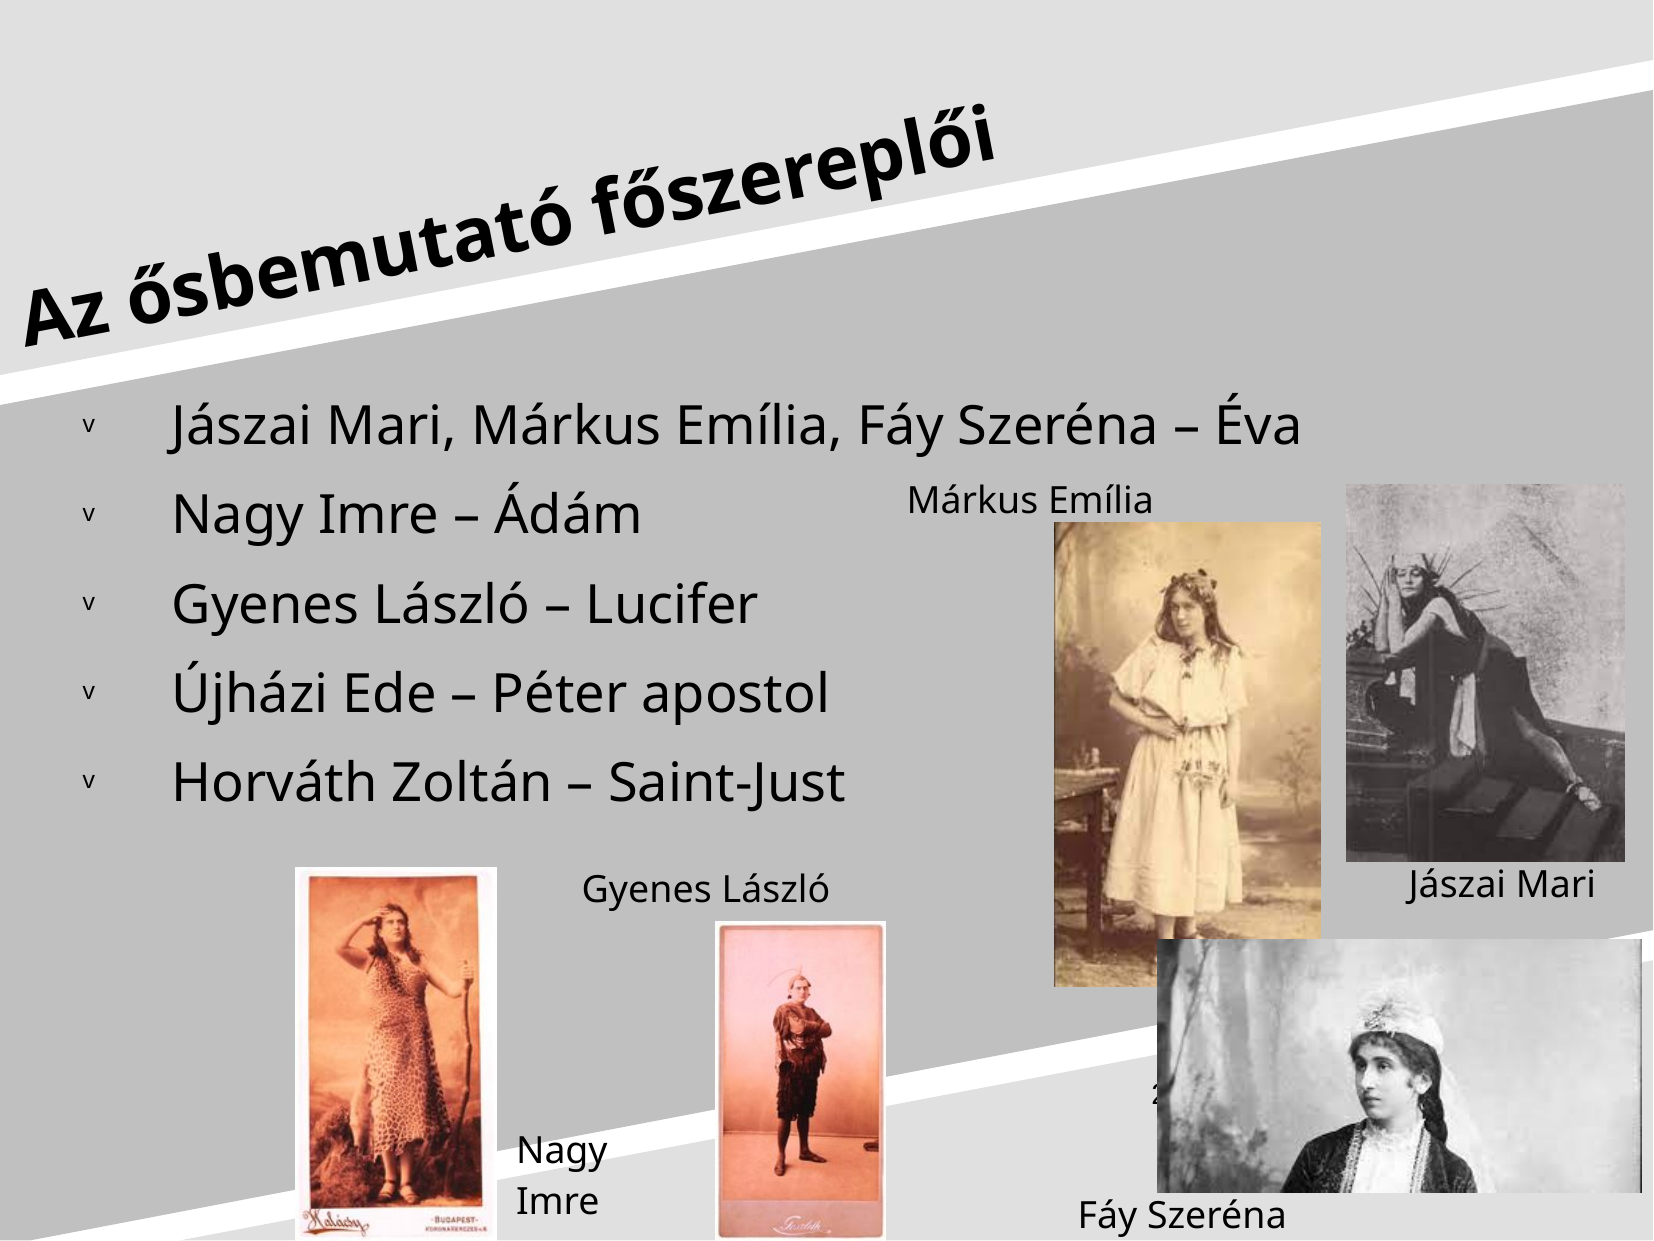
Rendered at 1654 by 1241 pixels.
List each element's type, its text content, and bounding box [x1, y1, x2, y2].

picture [1054, 522, 1642, 1193]
text_box Jászai Mari [1393, 850, 1654, 925]
text_box 2021. 04. 11. [1151, 1075, 1157, 1161]
title Az ősbemutató főszereplői [0, 0, 1500, 421]
text_box Márkus Emília [891, 466, 1105, 600]
picture [715, 921, 886, 1241]
list Jászai Mari, Márkus Emília, Fáy Szeréna – Éva Nagy Imre – Ádám Gyenes László – Lucifer Újházi Ede – Péter apostol Horváth Zoltán – Saint-Just [82, 390, 1538, 1036]
picture [295, 867, 497, 1241]
picture [1346, 484, 1625, 862]
text_box Fáy Szeréna [1062, 1181, 1394, 1241]
text_box Gyenes László [566, 855, 792, 989]
text_box Nagy Imre [501, 1116, 643, 1241]
